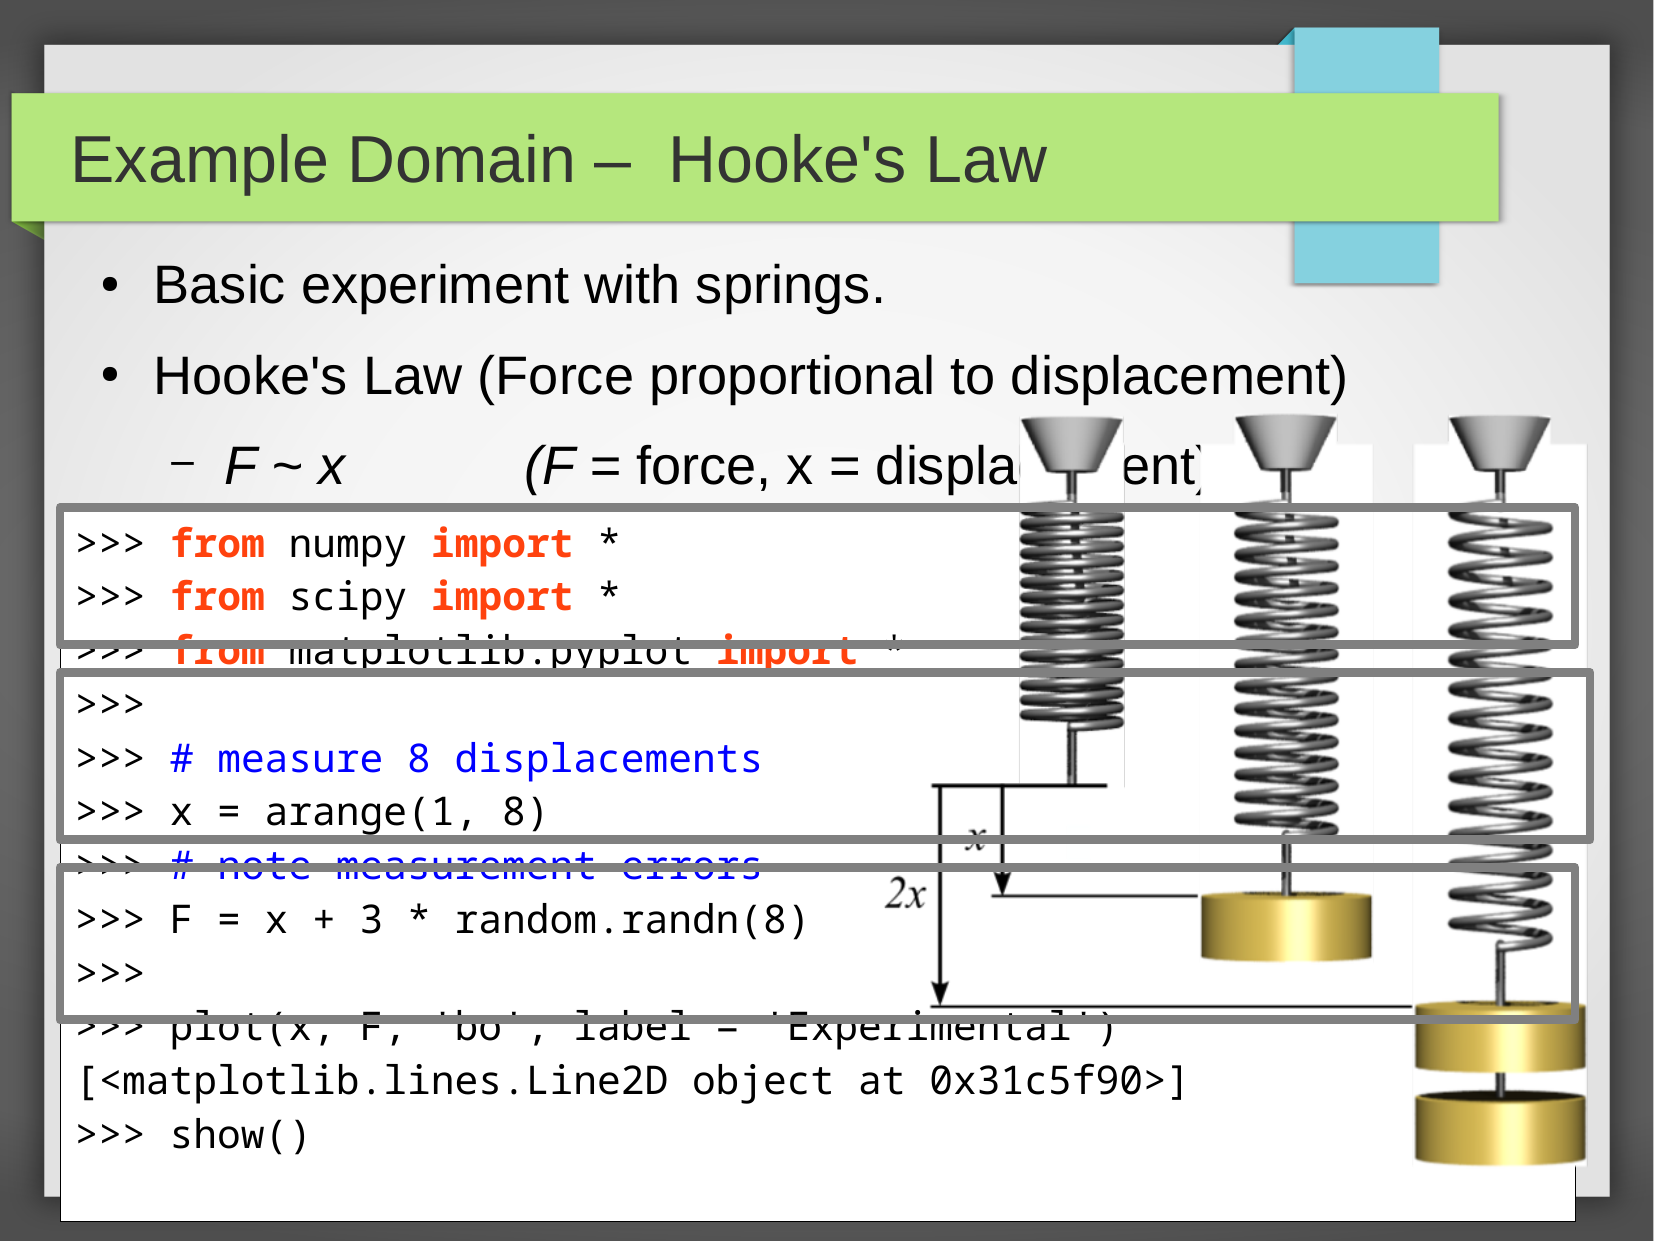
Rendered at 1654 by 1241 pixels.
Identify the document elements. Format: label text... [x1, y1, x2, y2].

picture [0, 0, 1654, 1241]
list Basic experiment with springs. Hooke's Law (Force proportional to displacement) F ~ x (F = force, x = displacement) [82, 255, 1538, 507]
text_box >>> from numpy import * >>> from scipy import * >>> from matplotlib.pyplot import * >>> >>> # measure 8 displacements >>> x = arange(1, 8) >>> # note measurement errors >>> F = x + 3 * random.randn(8) >>> >>> plot(x, F, 'bo', label = 'Experimental') [<matplotlib.lines.Line2D object at 0x31c5f90>] >>> show() [60, 1020, 855, 1066]
text_box >>> from numpy import * >>> from scipy import * >>> from matplotlib.pyplot import * >>> >>> # measure 8 displacements >>> x = arange(1, 8) >>> # note measurement errors >>> F = x + 3 * random.randn(8) >>> >>> plot(x, F, 'bo', label = 'Experimental') [<matplotlib.lines.Line2D object at 0x31c5f90>] >>> show() [60, 840, 855, 867]
text_box [60, 672, 1591, 840]
text_box [60, 507, 1576, 645]
text_box [60, 867, 1576, 1020]
text_box >>> from numpy import * >>> from scipy import * >>> from matplotlib.pyplot import * >>> >>> # measure 8 displacements >>> x = arange(1, 8) >>> # note measurement errors >>> F = x + 3 * random.randn(8) >>> >>> plot(x, F, 'bo', label = 'Experimental') [<matplotlib.lines.Line2D object at 0x31c5f90>] >>> show() [60, 645, 855, 672]
title Example Domain – Hooke's Law [70, 106, 1229, 213]
